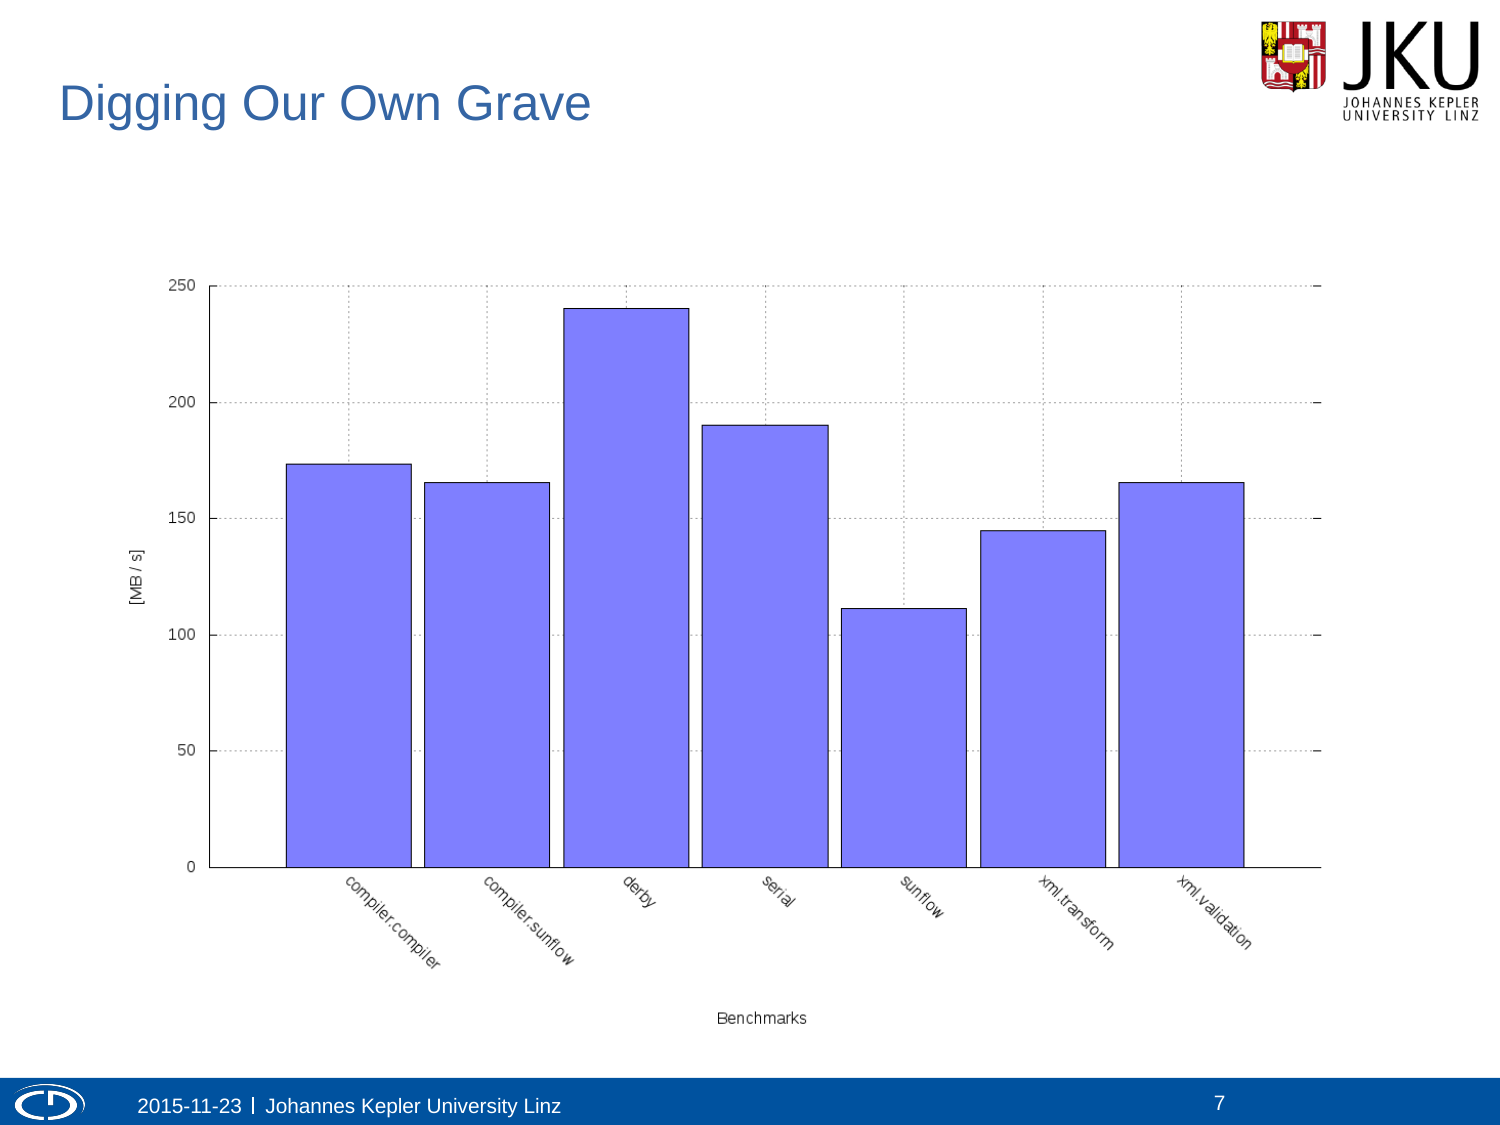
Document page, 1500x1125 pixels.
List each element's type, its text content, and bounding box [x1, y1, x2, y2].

picture [123, 265, 1352, 1033]
picture [1249, 7, 1495, 129]
title Digging Our Own Grave [58, 58, 1004, 148]
picture [11, 1077, 88, 1125]
